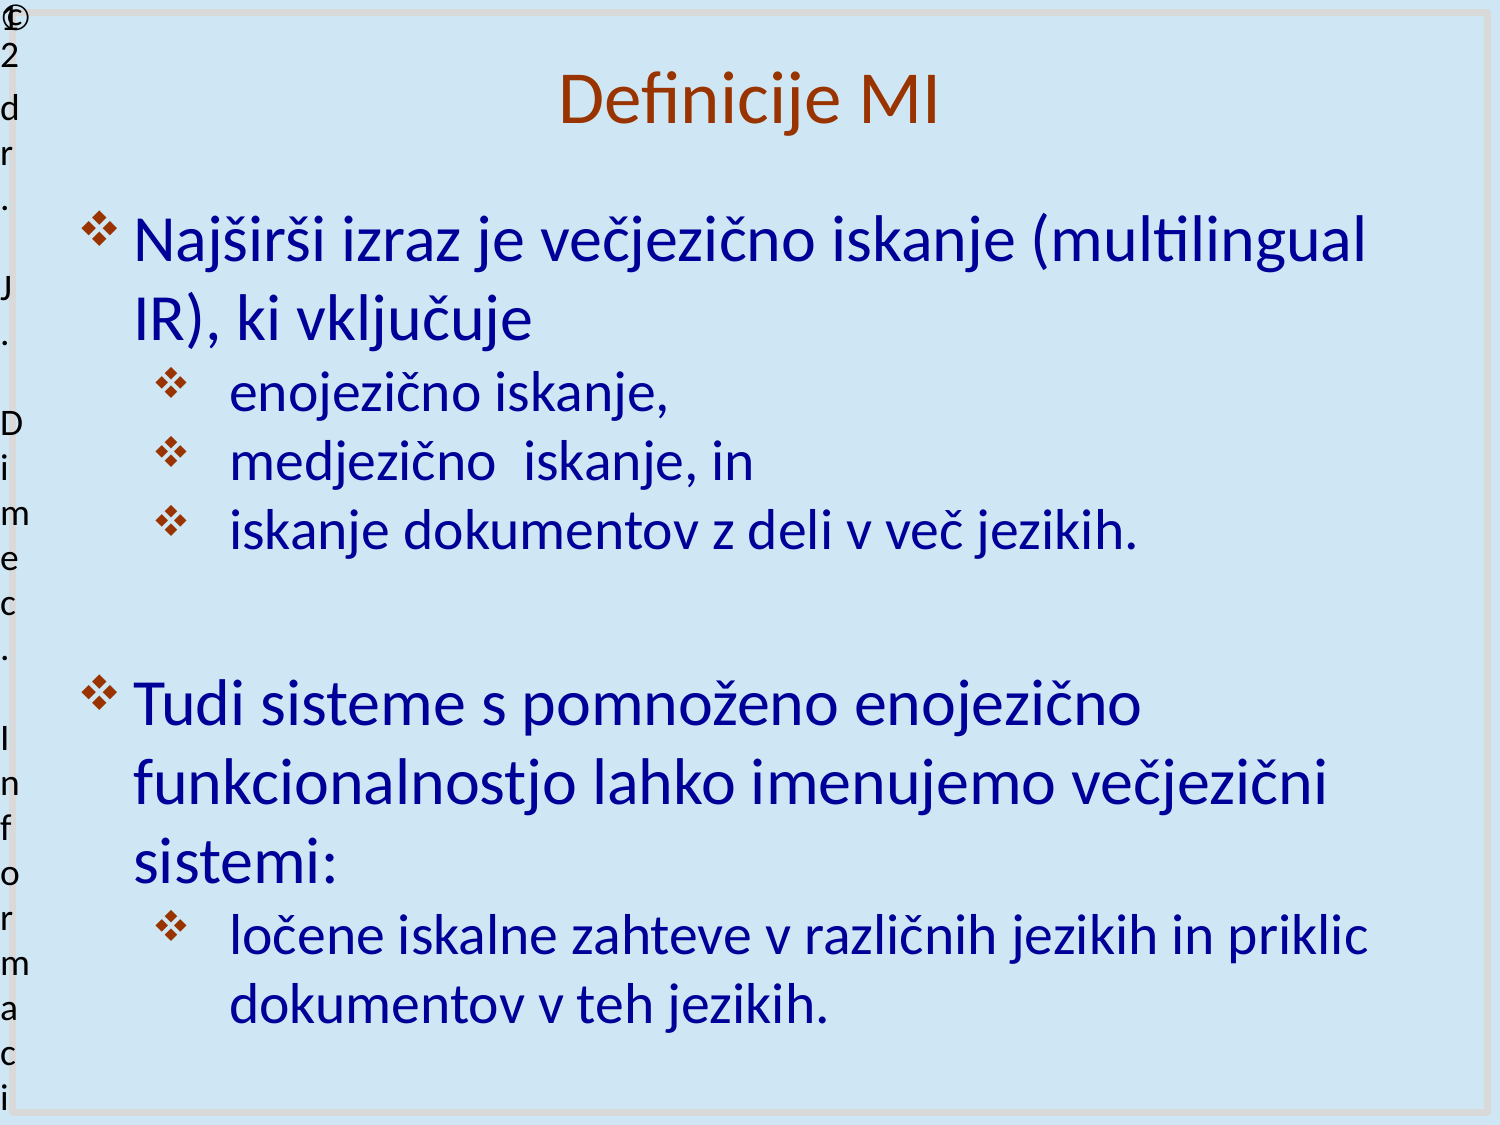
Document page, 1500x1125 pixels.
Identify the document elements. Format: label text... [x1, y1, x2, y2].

title Definicije MI [37, 24, 1463, 163]
list Najširši izraz je večjezično iskanje (multilingual IR), ki vključuje enojezično iskanje, medjezično iskanje, in iskanje dokumentov z deli v več jezikih. Tudi sisteme s pomnoženo enojezično funkcionalnostjo lahko imenujemo večjezični sistemi: ločene iskalne zahteve v različnih jezikih in priklic dokumentov v teh jezikih. [62, 187, 1438, 1050]
